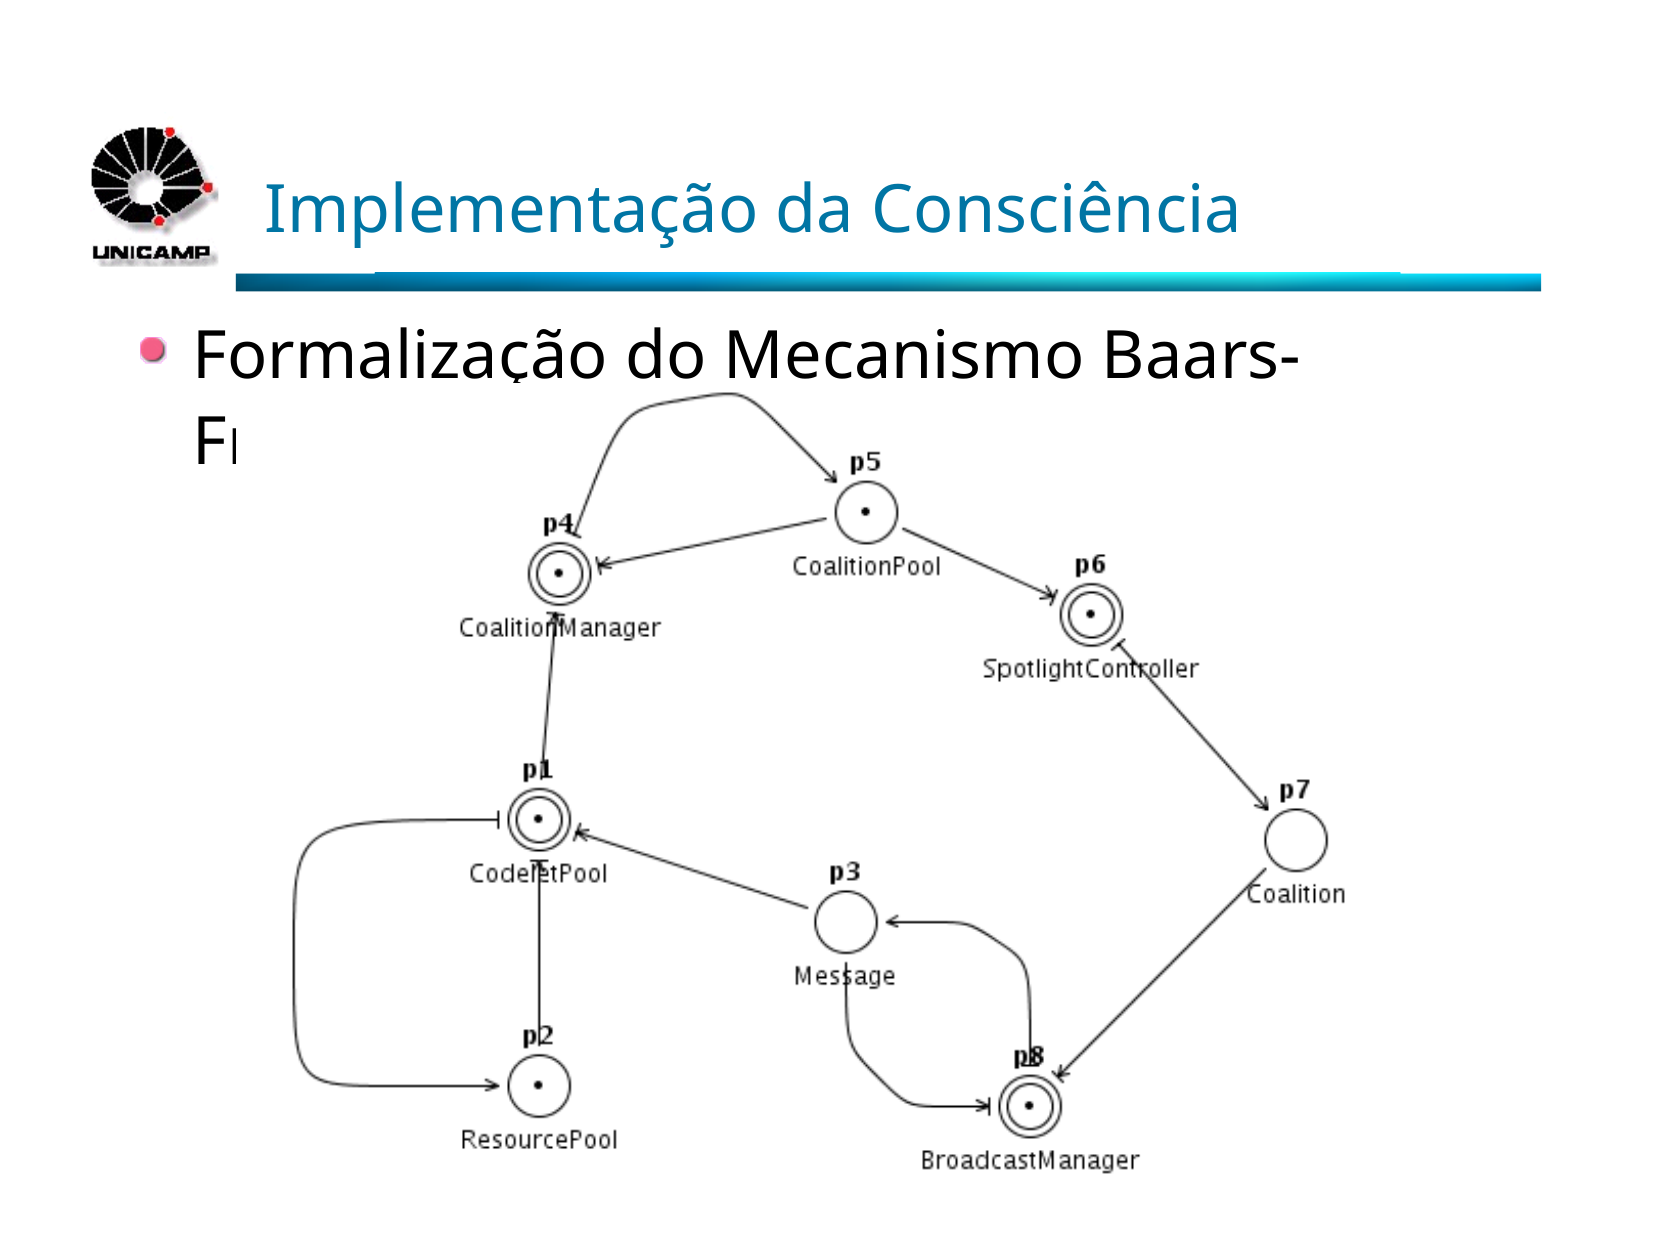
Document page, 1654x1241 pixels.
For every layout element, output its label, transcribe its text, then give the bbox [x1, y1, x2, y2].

title Implementação da Consciência [264, 57, 1534, 250]
picture [125, 272, 1654, 295]
list Formalização do Mecanismo Baars-Franklin [121, 309, 1534, 1167]
picture [236, 383, 1359, 1190]
